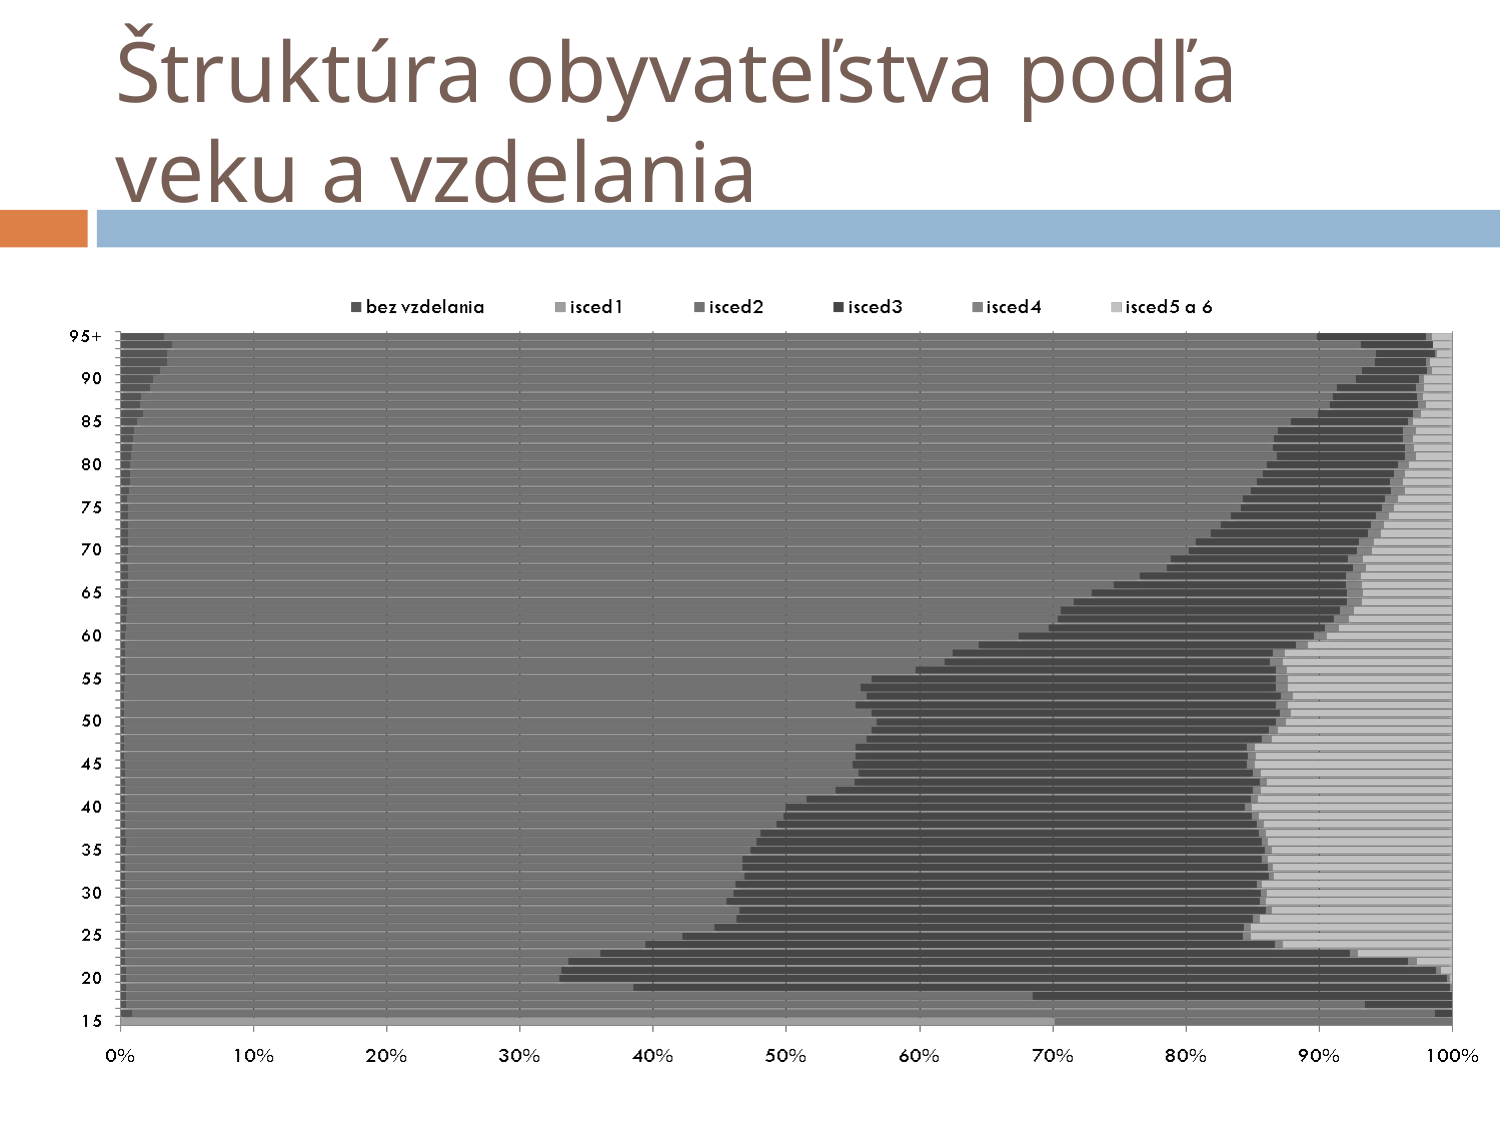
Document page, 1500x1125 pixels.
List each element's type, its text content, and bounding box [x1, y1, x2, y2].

text_box [46, 261, 1500, 1091]
title Štruktúra obyvateľstva podľa veku a vzdelania [100, 11, 1438, 227]
